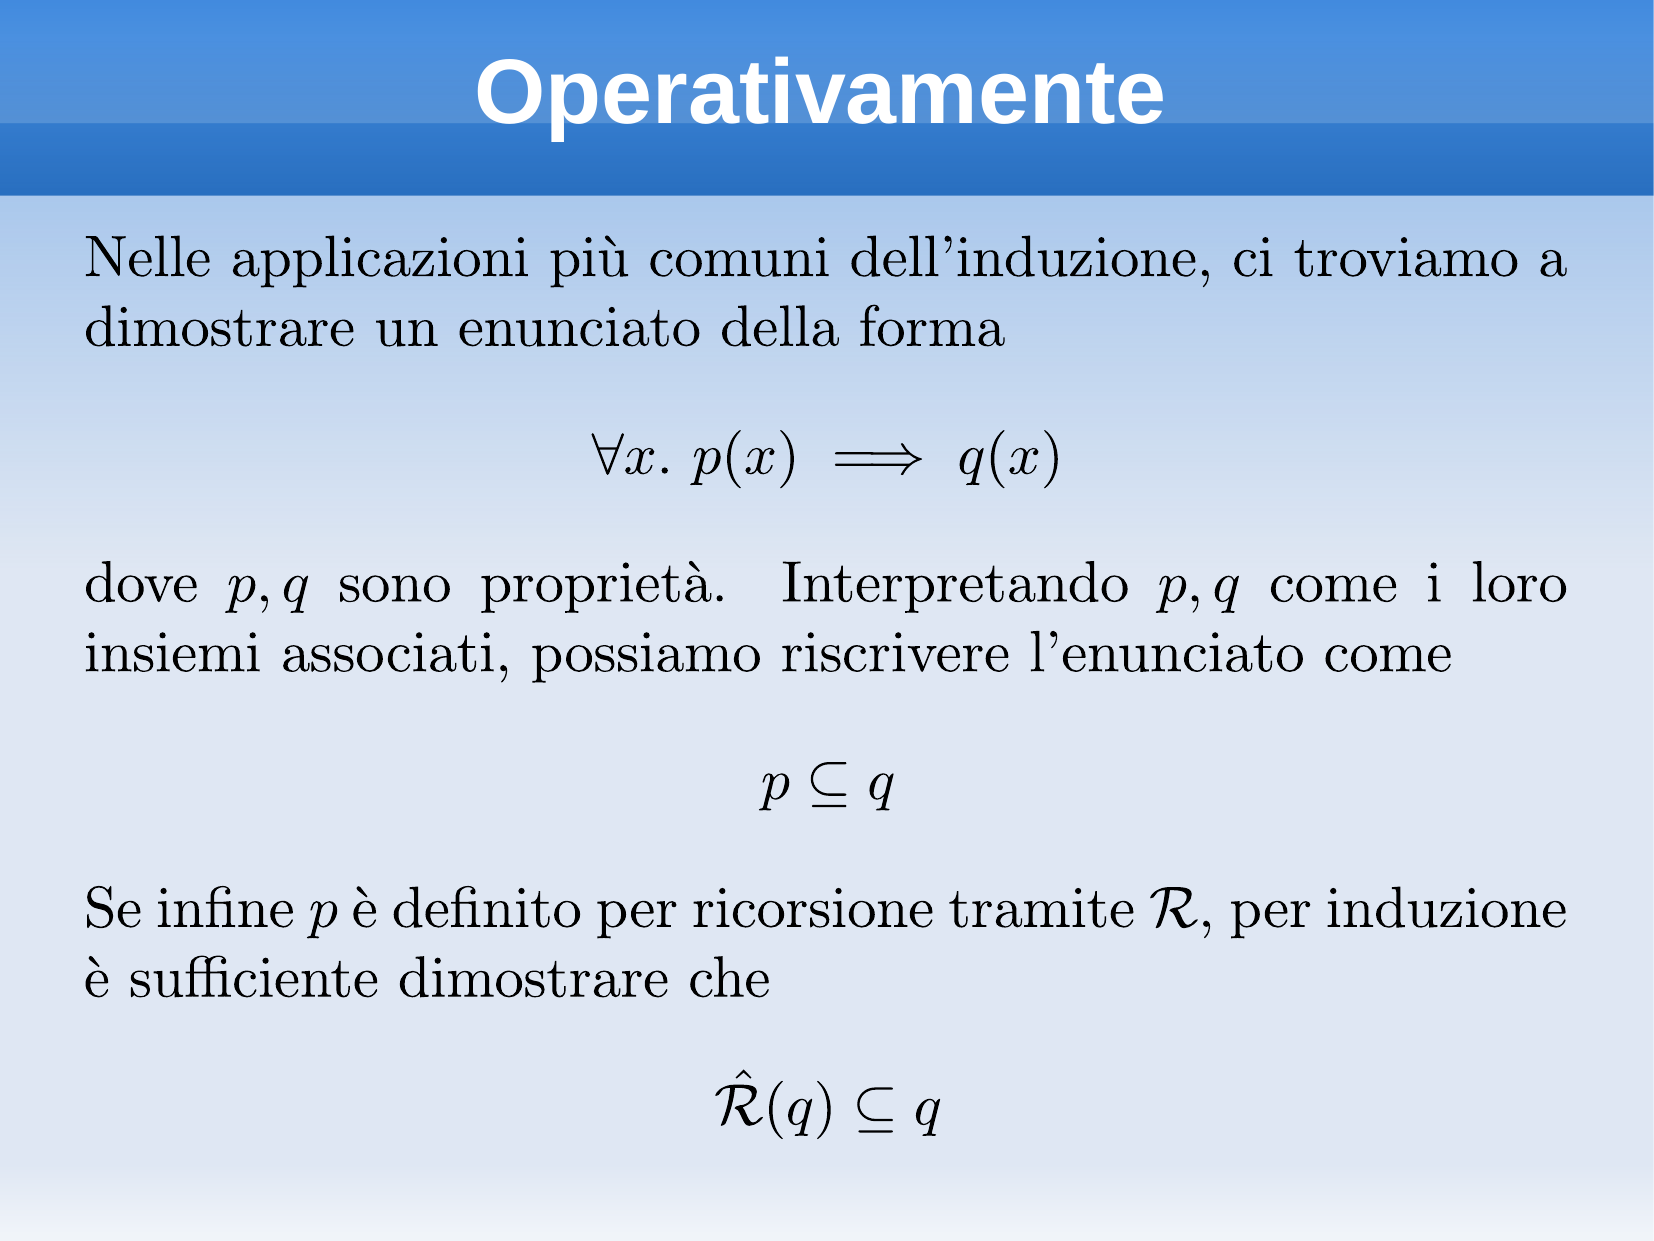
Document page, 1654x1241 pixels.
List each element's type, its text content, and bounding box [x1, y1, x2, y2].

text_box [82, 235, 1568, 1140]
picture [0, 0, 1654, 1241]
title Operativamente [76, 0, 1565, 188]
